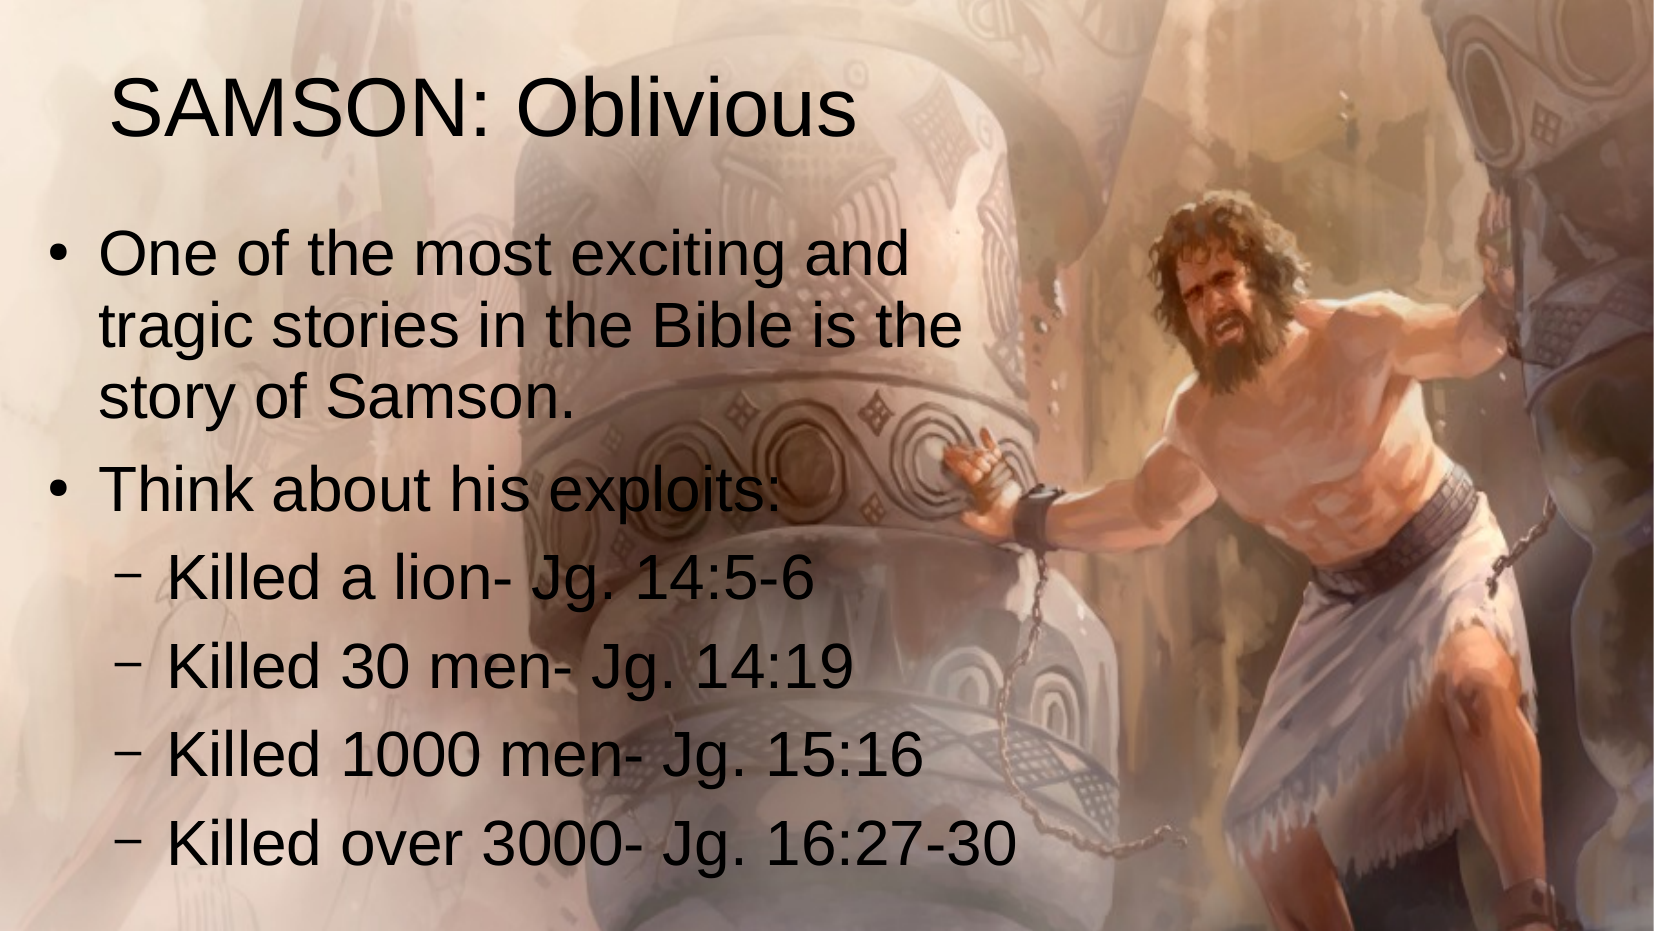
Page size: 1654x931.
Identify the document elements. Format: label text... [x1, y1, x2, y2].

picture [0, 0, 1654, 931]
list One of the most exciting and tragic stories in the Bible is the story of Samson. Think about his exploits: Killed a lion- Jg. 14:5-6 Killed 30 men- Jg. 14:19 Killed 1000 men- Jg. 15:16 Killed over 3000- Jg. 16:27-30 [30, 217, 1051, 931]
title SAMSON: Oblivious [30, 30, 938, 186]
